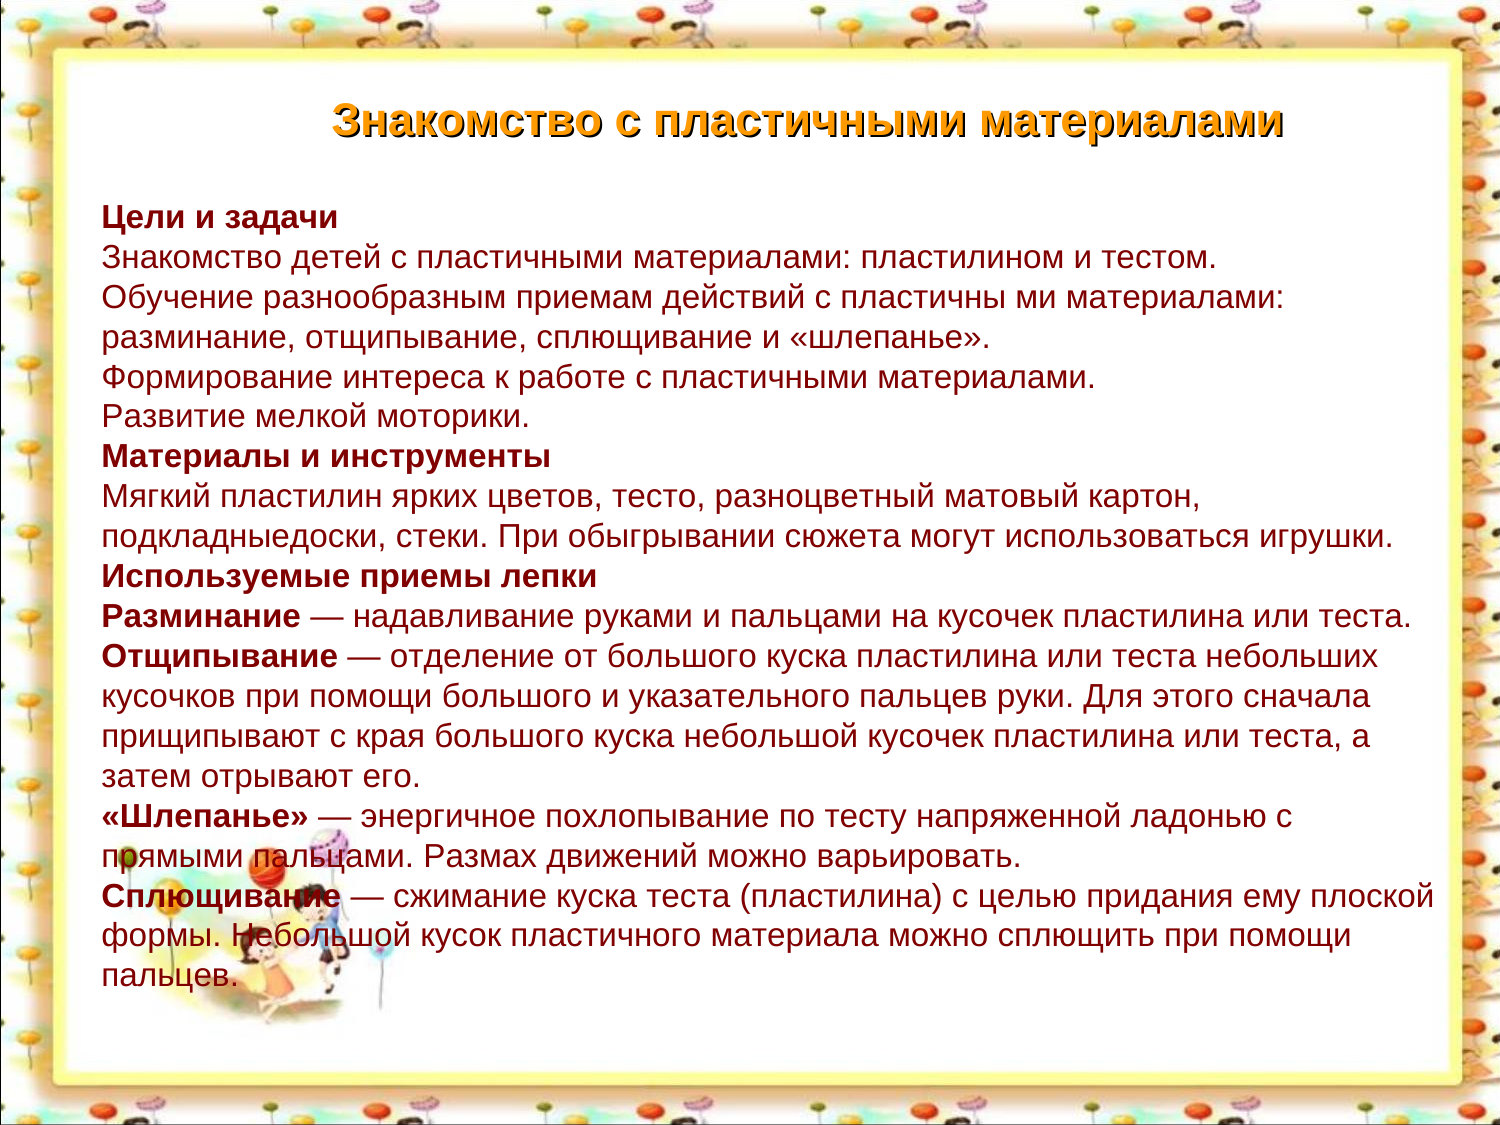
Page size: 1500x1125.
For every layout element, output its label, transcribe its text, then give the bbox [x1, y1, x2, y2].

picture [0, 0, 1500, 1125]
text_box Знакомство с пластичными материалами Цели и задачи Знакомство детей с пластичными материалами: пластилином и тестом. Обучение разнообразным приемам действий с пластичны ми материалами: разминание, отщипывание, сплющивание и «шлепанье». Формирование интереса к работе с пластичными материалами. Развитие мелкой моторики. Материалы и инструменты Мягкий пластилин ярких цветов, тесто, разноцветный матовый картон, подкладныедоски, стеки. При обыгрывании сюжета могут использоваться игрушки. Используемые приемы лепки Разминание — надавливание руками и пальцами на кусочек пластилина или теста. Отщипывание — отделение от большого куска пластилина или теста небольших кусочков при помощи большого и указательного пальцев руки. Для этого сначала прищипывают с края большого куска небольшой кусочек пластилина или теста, а затем отрывают его. «Шлепанье» — энергичное похлопывание по тесту напряженной ладонью с прямыми пальцами. Размах движений можно варьировать. Сплющивание — сжимание куска теста (пластилина) с целью придания ему плоской формы. Небольшой кусок пластичного материала можно сплющить при помощи пальцев. [86, 82, 1453, 1001]
